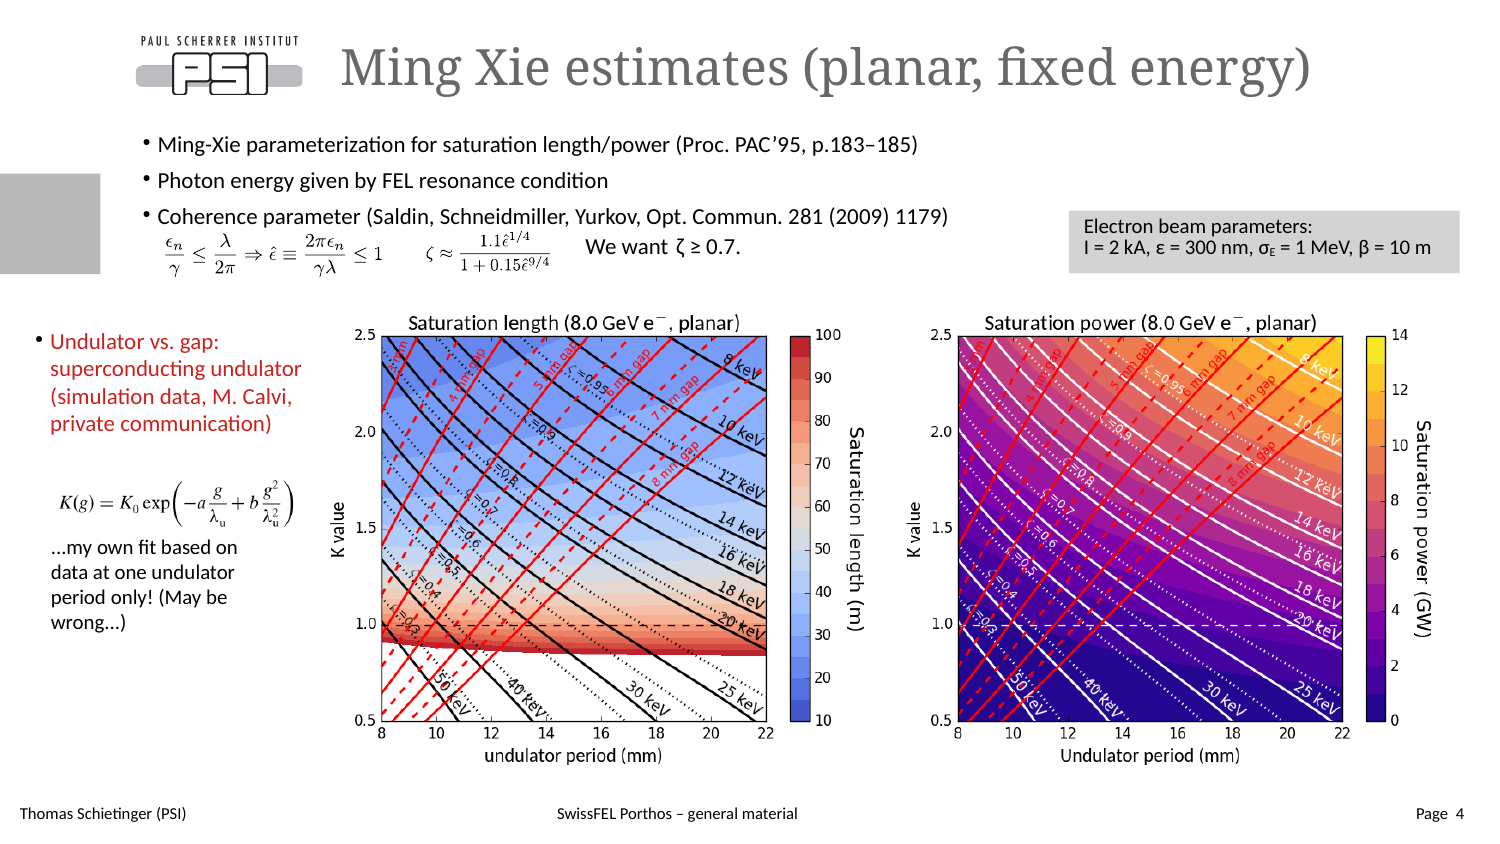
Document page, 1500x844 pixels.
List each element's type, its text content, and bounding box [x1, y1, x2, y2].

text_box [269, 251, 277, 261]
text_box [215, 260, 224, 274]
text_box [375, 246, 382, 260]
text_box [523, 231, 530, 241]
text_box [510, 231, 515, 240]
text_box [440, 249, 453, 258]
text_box [354, 247, 367, 259]
text_box [326, 259, 336, 274]
text_box [220, 233, 231, 248]
text_box [481, 234, 487, 247]
text_box [224, 264, 236, 274]
text_box [490, 258, 499, 271]
text_box [494, 234, 501, 247]
text_box [193, 247, 206, 259]
list ...my own fit based on data at one undulator period only! (May be wrong...) [50, 533, 280, 622]
text_box [542, 257, 549, 266]
text_box [166, 238, 183, 250]
text_box [306, 233, 314, 247]
picture [50, 284, 1486, 799]
text_box [426, 245, 434, 262]
text_box [244, 249, 263, 261]
text_box [169, 264, 180, 278]
text_box [327, 238, 334, 247]
text_box Electron beam parameters: I = 2 kA, ε = 300 nm, σE = 1 MeV, β = 10 m [1068, 210, 1460, 274]
text_box [516, 230, 523, 244]
text_box [315, 238, 326, 247]
title Ming Xie estimates (planar, fixed energy) [340, 35, 1442, 98]
text_box [536, 256, 542, 269]
list Undulator vs. gap: superconducting undulator (simulation data, M. Calvi, private communication) [27, 326, 327, 486]
text_box [505, 258, 512, 271]
text_box [473, 260, 486, 272]
text_box [523, 257, 535, 266]
text_box [461, 258, 468, 271]
text_box [335, 243, 344, 250]
text_box [502, 238, 509, 247]
text_box [513, 258, 528, 271]
list Ming-Xie parameterization for saturation length/power (Proc. PAC’95, p.183–185) Photon energy given by FEL resonance condition Coherence parameter (Saldin, Schneidmiller, Yurkov, Opt. Commun. 281 (2009) 1179) We want ζ ≥ 0.7. [135, 129, 1002, 289]
text_box [314, 264, 325, 278]
